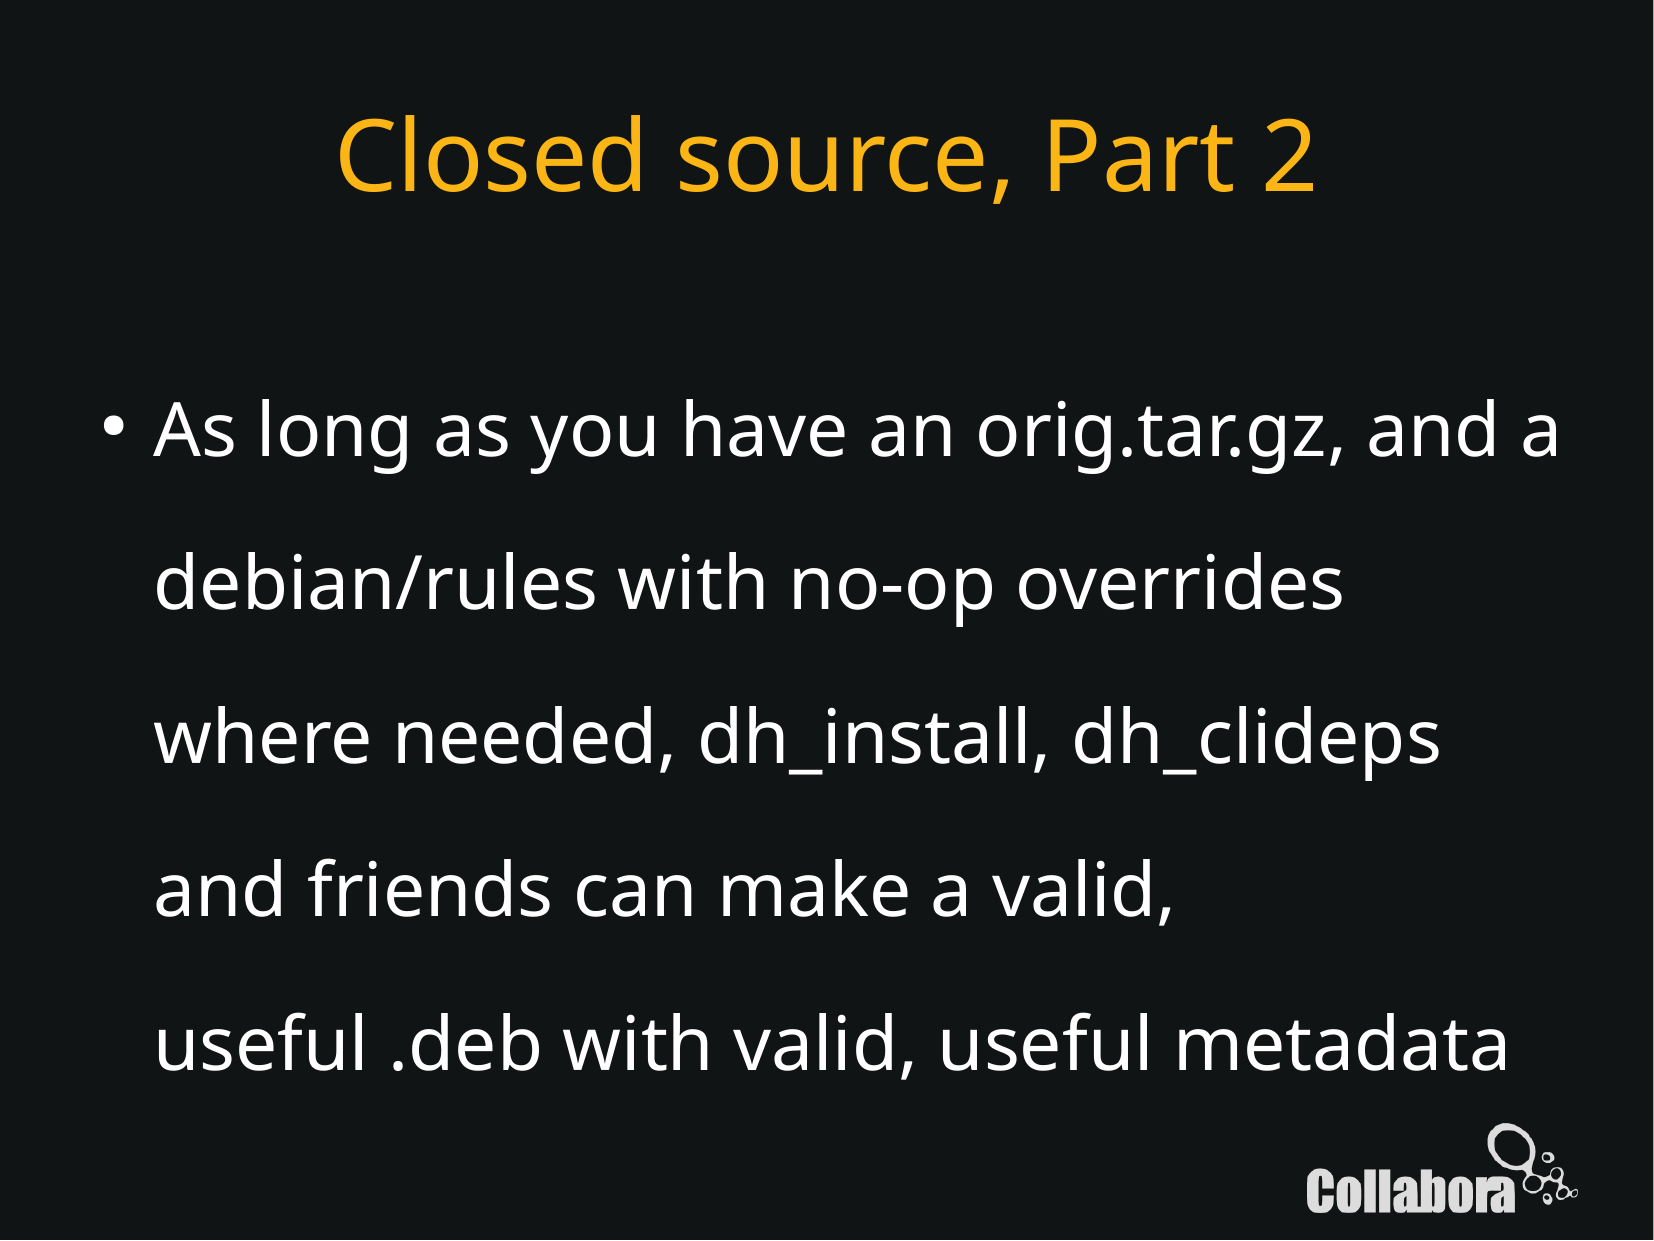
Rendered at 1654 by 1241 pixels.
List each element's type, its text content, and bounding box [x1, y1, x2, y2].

picture [1307, 1123, 1578, 1213]
title Closed source, Part 2 [82, 49, 1571, 257]
list As long as you have an orig.tar.gz, and a debian/rules with no-op overrides where needed, dh_install, dh_clideps and friends can make a valid, useful .deb with valid, useful metadata [82, 324, 1571, 1109]
